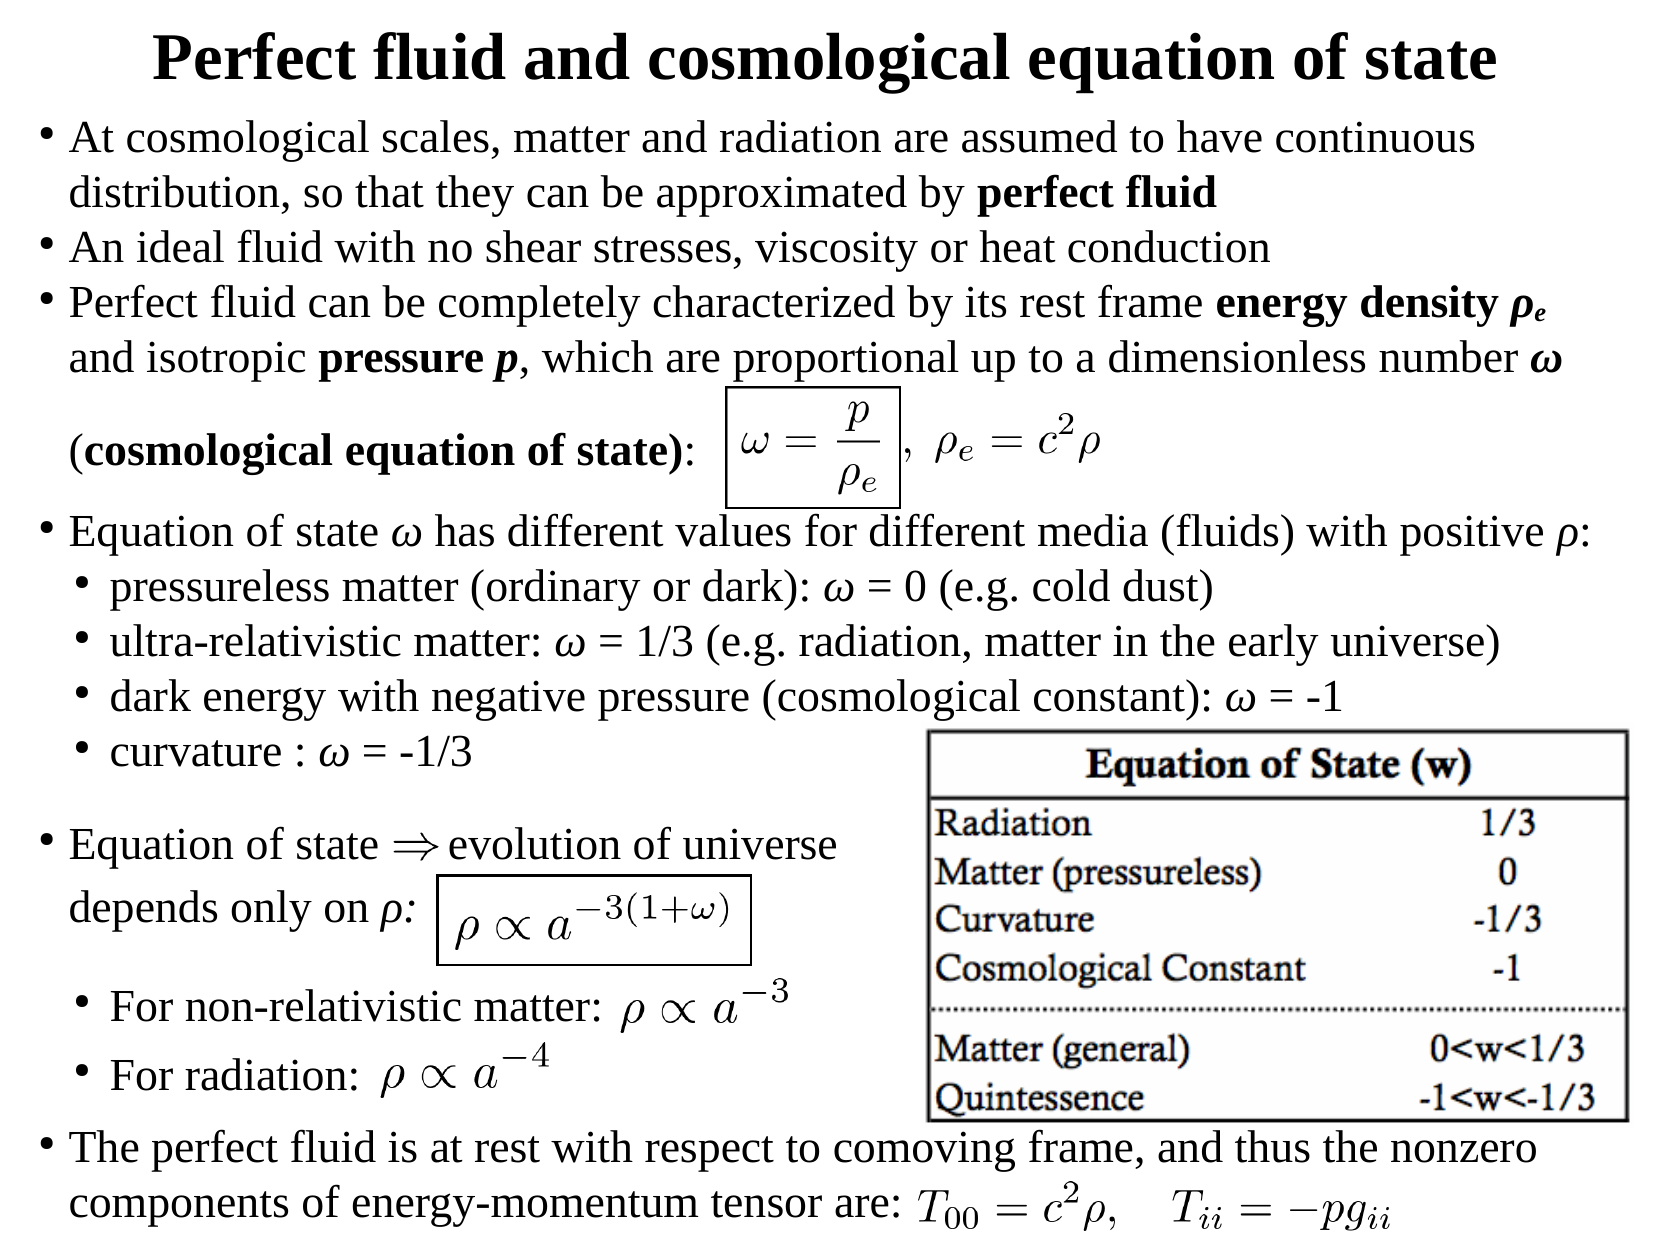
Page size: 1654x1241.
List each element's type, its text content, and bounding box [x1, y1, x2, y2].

picture [393, 832, 439, 861]
picture [725, 386, 1100, 509]
picture [436, 874, 752, 966]
picture [921, 722, 1635, 1128]
title Perfect fluid and cosmological equation of state [0, 8, 1654, 97]
picture [380, 1042, 549, 1098]
list At cosmological scales, matter and radiation are assumed to have continuous distribution, so that they can be approximated by perfect fluid An ideal fluid with no shear stresses, viscosity or heat conduction Perfect fluid can be completely characterized by its rest frame energy density ρe and isotropic pressure p, which are proportional up to a dimensionless number ω (cosmological equation of state): Equation of state ω has different values for different media (fluids) with positive ρ: pressureless matter (ordinary or dark): ω = 0 (e.g. cold dust) ultra-relativistic matter: ω = 1/3 (e.g. radiation, matter in the early universe) dark energy with negative pressure (cosmological constant): ω = -1 curvature : ω = -1/3 Equation of state evolution of universe depends only on ρ: For non-relativistic matter: For radiation: The perfect fluid is at rest with respect to comoving frame, and thus the nonzero components of energy-momentum tensor are: [23, 99, 1636, 1206]
picture [917, 1181, 1390, 1231]
picture [620, 978, 788, 1033]
